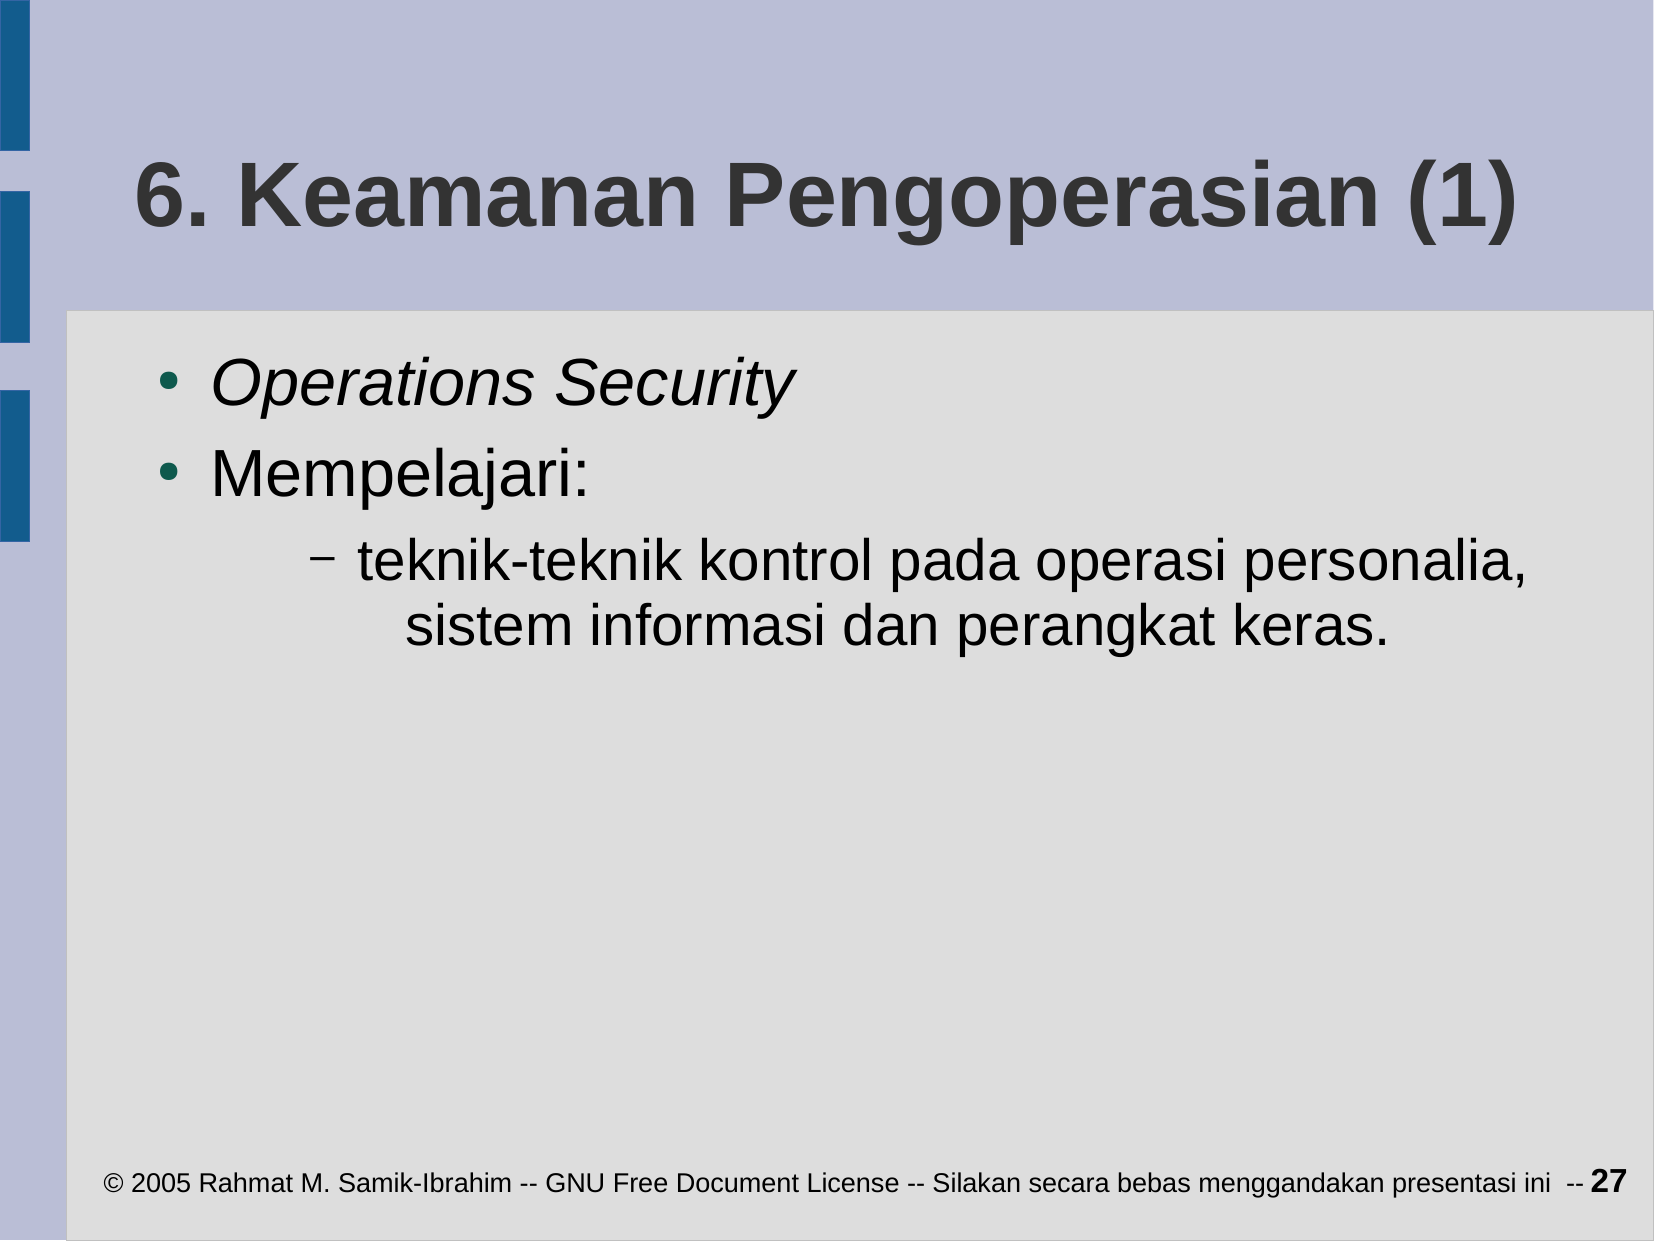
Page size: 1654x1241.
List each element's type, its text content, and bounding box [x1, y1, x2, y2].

list Operations Security Mempelajari: teknik-teknik kontrol pada operasi personalia, sistem informasi dan perangkat keras. [121, 344, 1534, 1127]
title 6. Keamanan Pengoperasian (1) [121, 91, 1534, 299]
